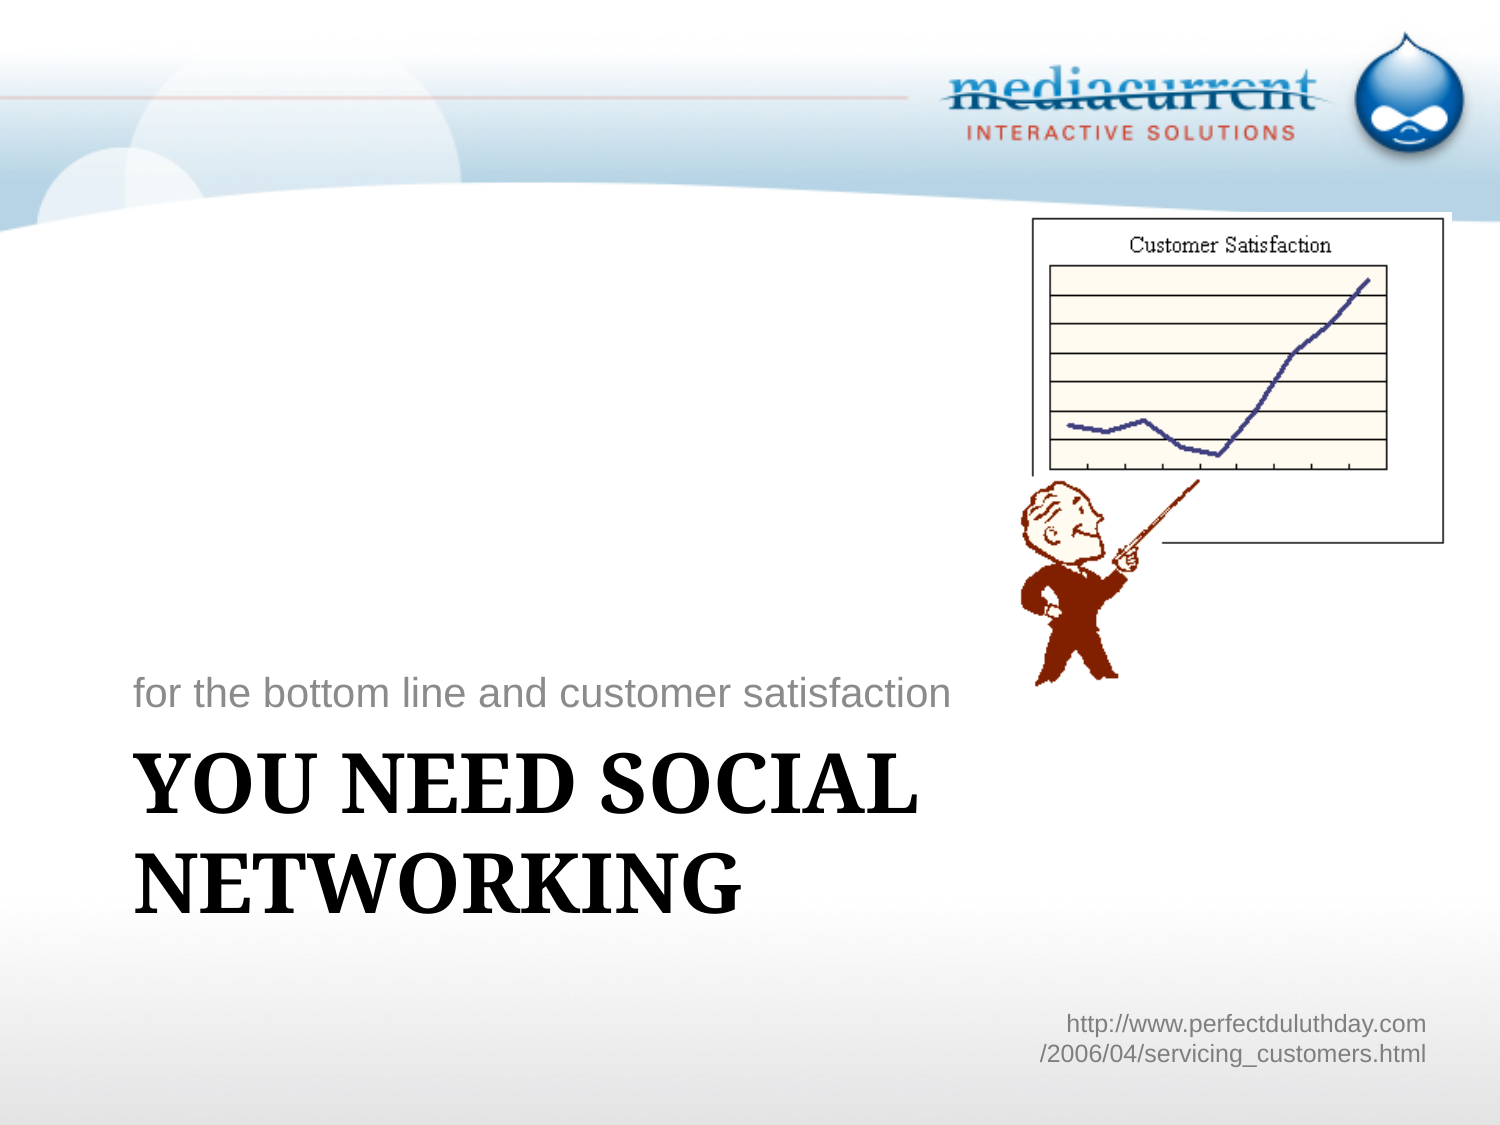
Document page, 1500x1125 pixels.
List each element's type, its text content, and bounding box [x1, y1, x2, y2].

title You need social networking [118, 723, 1394, 947]
text_box http://www.perfectduluthday.com /2006/04/servicing_customers.html [1025, 1000, 1450, 1075]
list for the bottom line and customer satisfaction [118, 476, 1394, 723]
picture [1012, 212, 1452, 699]
